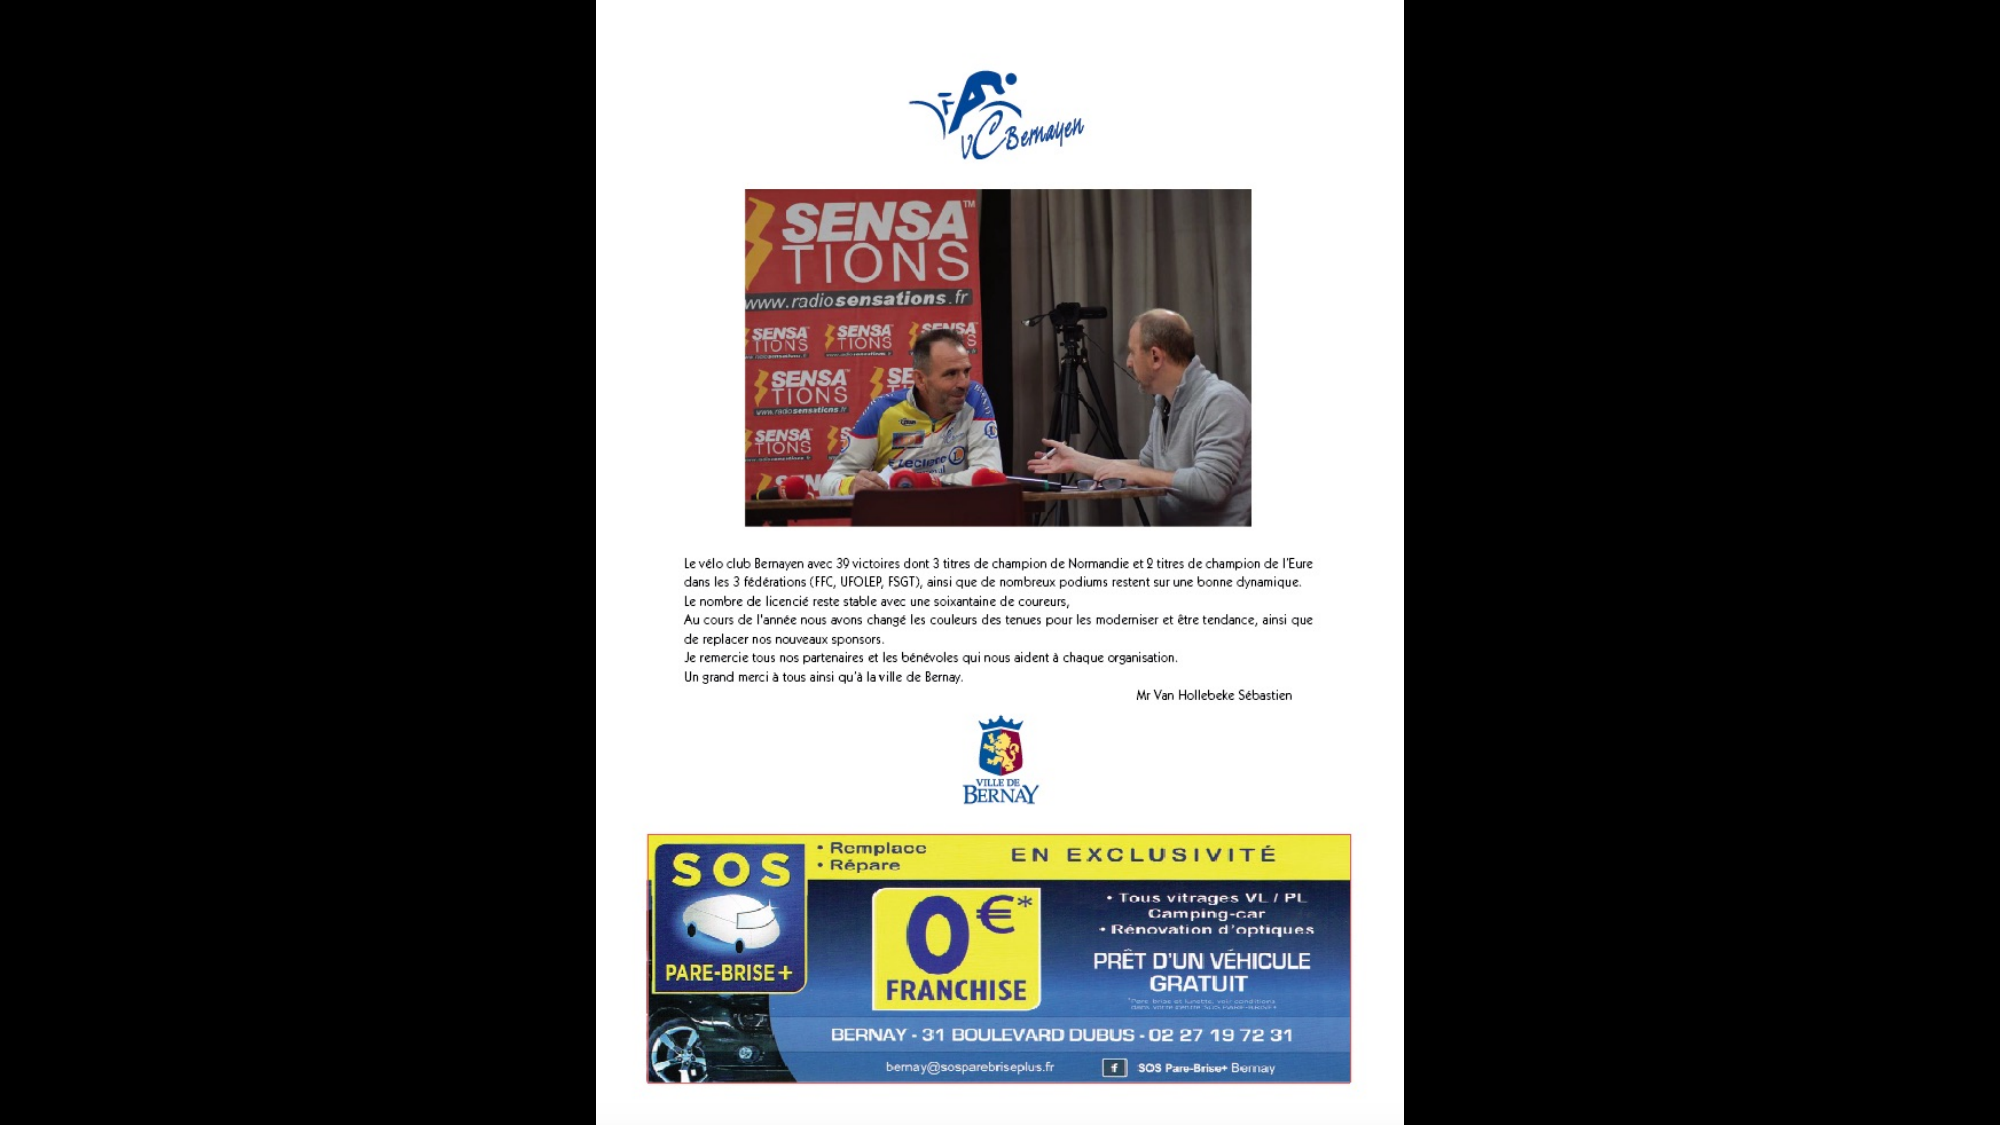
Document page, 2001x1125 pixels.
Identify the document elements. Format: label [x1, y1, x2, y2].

picture [596, 0, 1404, 1125]
